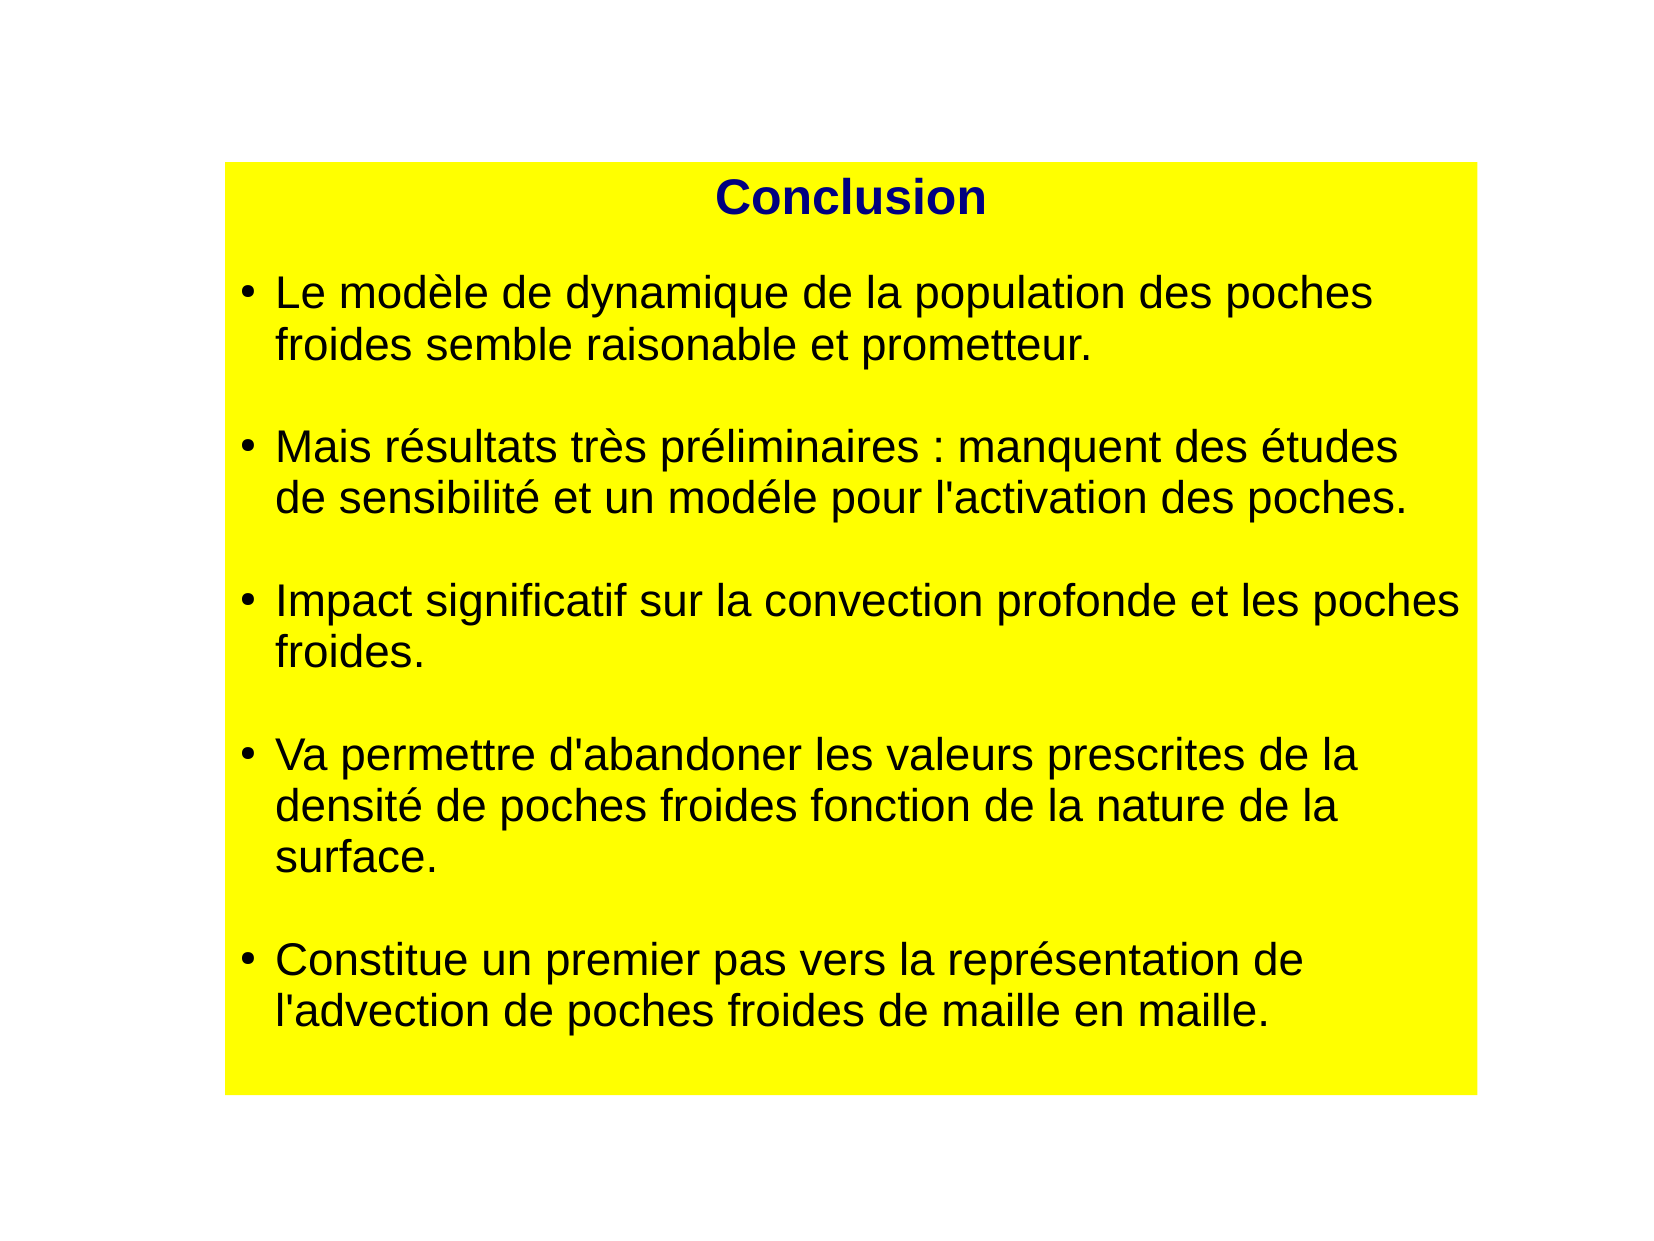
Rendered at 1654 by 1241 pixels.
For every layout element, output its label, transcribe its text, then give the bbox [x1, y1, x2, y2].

text_box Conclusion Le modèle de dynamique de la population des poches froides semble raisonable et prometteur. Mais résultats très préliminaires : manquent des études de sensibilité et un modéle pour l'activation des poches. Impact significatif sur la convection profonde et les poches froides. Va permettre d'abandoner les valeurs prescrites de la densité de poches froides fonction de la nature de la surface. Constitue un premier pas vers la représentation de l'advection de poches froides de maille en maille. [225, 162, 1478, 1096]
